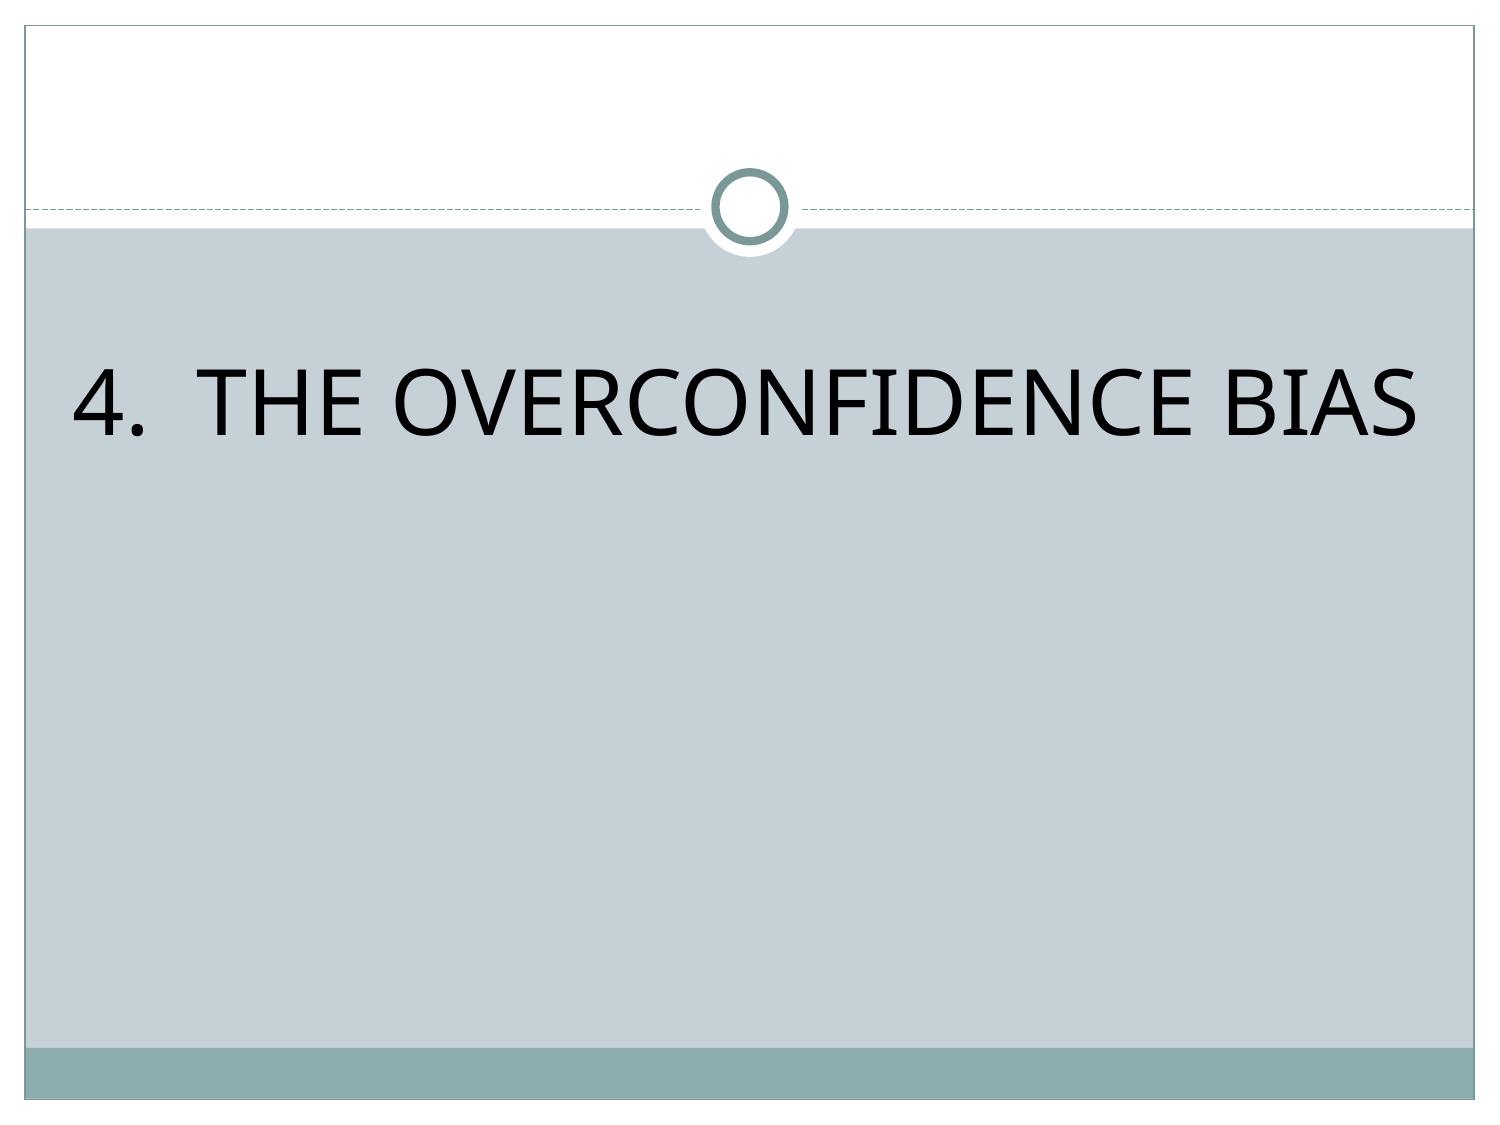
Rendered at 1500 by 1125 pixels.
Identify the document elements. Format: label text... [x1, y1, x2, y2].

list 4. THE OVERCONFIDENCE BIAS [49, 250, 1445, 1001]
